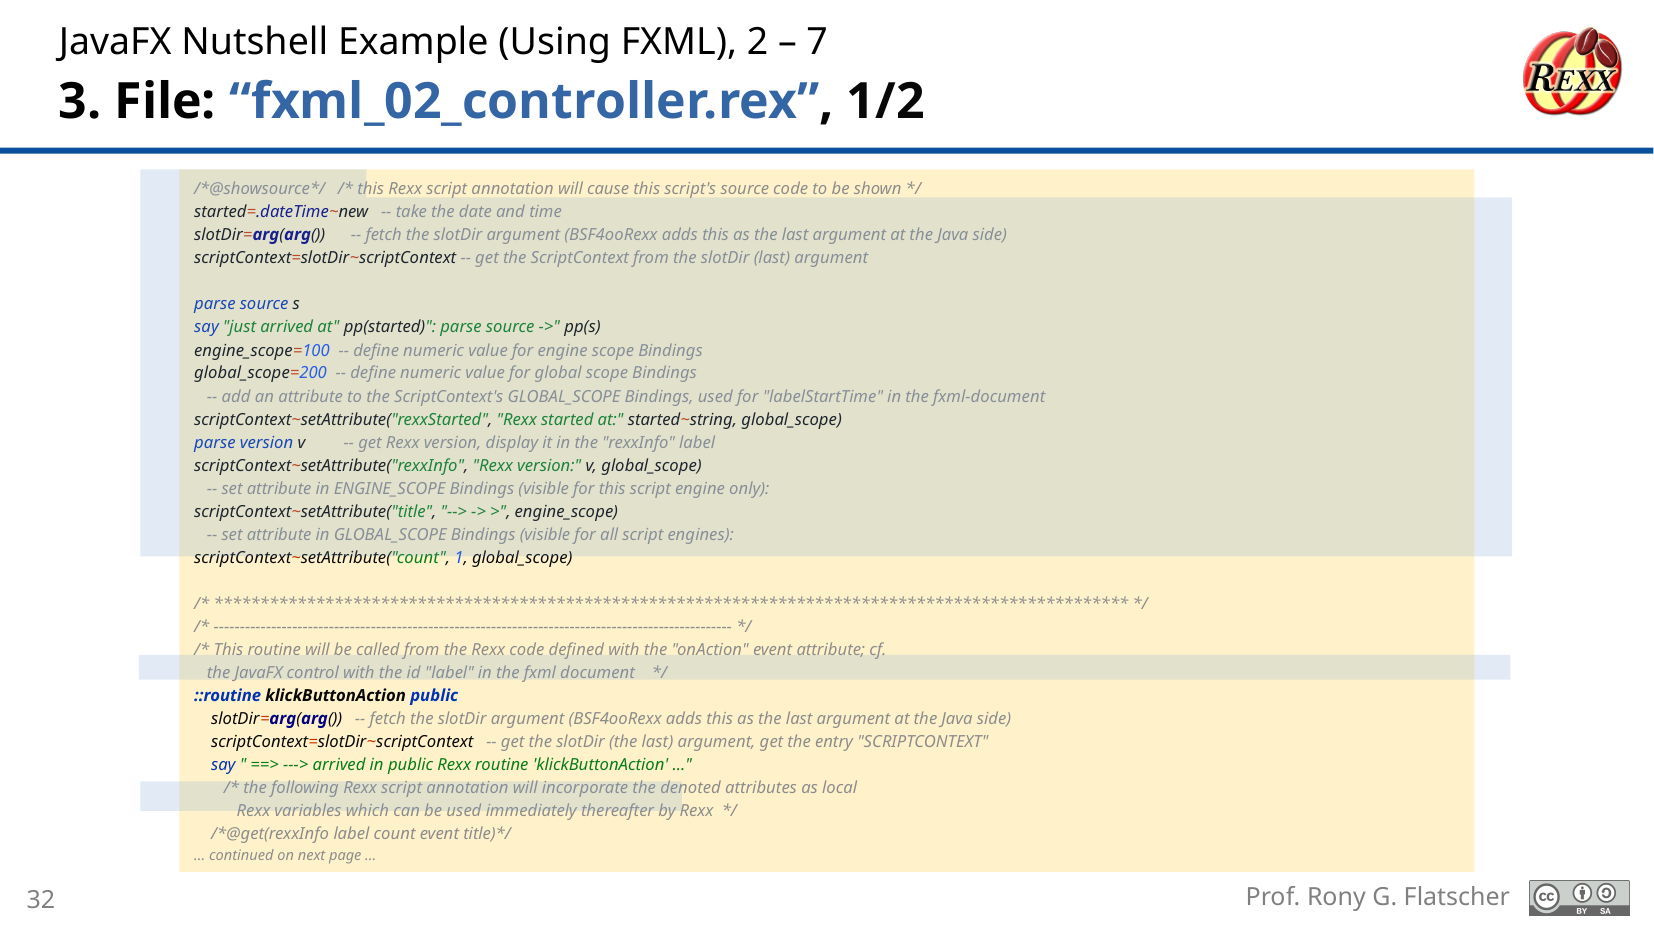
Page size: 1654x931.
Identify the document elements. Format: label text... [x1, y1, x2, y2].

text_box [138, 654, 1511, 680]
text_box /*@showsource*/ /* this Rexx script annotation will cause this script's source code to be shown */ started=.dateTime~new -- take the date and time slotDir=arg(arg()) -- fetch the slotDir argument (BSF4ooRexx adds this as the last argument at the Java side) scriptContext=slotDir~scriptContext -- get the ScriptContext from the slotDir (last) argument parse source s say "just arrived at" pp(started)": parse source ->" pp(s) engine_scope=100 -- define numeric value for engine scope Bindings global_scope=200 -- define numeric value for global scope Bindings -- add an attribute to the ScriptContext's GLOBAL_SCOPE Bindings, used for "labelStartTime" in the fxml-document scriptContext~setAttribute("rexxStarted", "Rexx started at:" started~string, global_scope) parse version v -- get Rexx version, display it in the "rexxInfo" label scriptContext~setAttribute("rexxInfo", "Rexx version:" v, global_scope) -- set attribute in ENGINE_SCOPE Bindings (visible for this script engine only): scriptContext~setAttribute("title", "--> -> >", engine_scope) -- set attribute in GLOBAL_SCOPE Bindings (visible for all script engines): scriptContext~setAttribute("count", 1, global_scope) /* *************************************************************************************************** */ /* --------------------------------------------------------------------------------------------------- */ /* This routine will be called from the Rexx code defined with the "onAction" event attribute; cf. the JavaFX control with the id "label" in the fxml document */ ::routine klickButtonAction public slotDir=arg(arg()) -- fetch the slotDir argument (BSF4ooRexx adds this as the last argument at the Java side) scriptContext=slotDir~scriptContext -- get the slotDir (the last) argument, get the entry "SCRIPTCONTEXT" say " ==> ---> arrived in public Rexx routine 'klickButtonAction' ..." /* the following Rexx script annotation will incorporate the denoted attributes as local Rexx variables which can be used immediately thereafter by Rexx */ /*@get(rexxInfo label count event title)*/ ... continued on next page ... [179, 680, 1475, 861]
text_box /*@showsource*/ /* this Rexx script annotation will cause this script's source code to be shown */ started=.dateTime~new -- take the date and time slotDir=arg(arg()) -- fetch the slotDir argument (BSF4ooRexx adds this as the last argument at the Java side) scriptContext=slotDir~scriptContext -- get the ScriptContext from the slotDir (last) argument parse source s say "just arrived at" pp(started)": parse source ->" pp(s) engine_scope=100 -- define numeric value for engine scope Bindings global_scope=200 -- define numeric value for global scope Bindings -- add an attribute to the ScriptContext's GLOBAL_SCOPE Bindings, used for "labelStartTime" in the fxml-document scriptContext~setAttribute("rexxStarted", "Rexx started at:" started~string, global_scope) parse version v -- get Rexx version, display it in the "rexxInfo" label scriptContext~setAttribute("rexxInfo", "Rexx version:" v, global_scope) -- set attribute in ENGINE_SCOPE Bindings (visible for this script engine only): scriptContext~setAttribute("title", "--> -> >", engine_scope) -- set attribute in GLOBAL_SCOPE Bindings (visible for all script engines): scriptContext~setAttribute("count", 1, global_scope) /* *************************************************************************************************** */ /* --------------------------------------------------------------------------------------------------- */ /* This routine will be called from the Rexx code defined with the "onAction" event attribute; cf. the JavaFX control with the id "label" in the fxml document */ ::routine klickButtonAction public slotDir=arg(arg()) -- fetch the slotDir argument (BSF4ooRexx adds this as the last argument at the Java side) scriptContext=slotDir~scriptContext -- get the slotDir (the last) argument, get the entry "SCRIPTCONTEXT" say " ==> ---> arrived in public Rexx routine 'klickButtonAction' ..." /* the following Rexx script annotation will incorporate the denoted attributes as local Rexx variables which can be used immediately thereafter by Rexx */ /*@get(rexxInfo label count event title)*/ ... continued on next page ... [179, 557, 1475, 654]
title JavaFX Nutshell Example (Using FXML), 2 – 7 3. File: “fxml_02_controller.rex”, 1/2 [0, 0, 1625, 148]
text_box [140, 169, 1512, 557]
text_box [140, 781, 682, 811]
